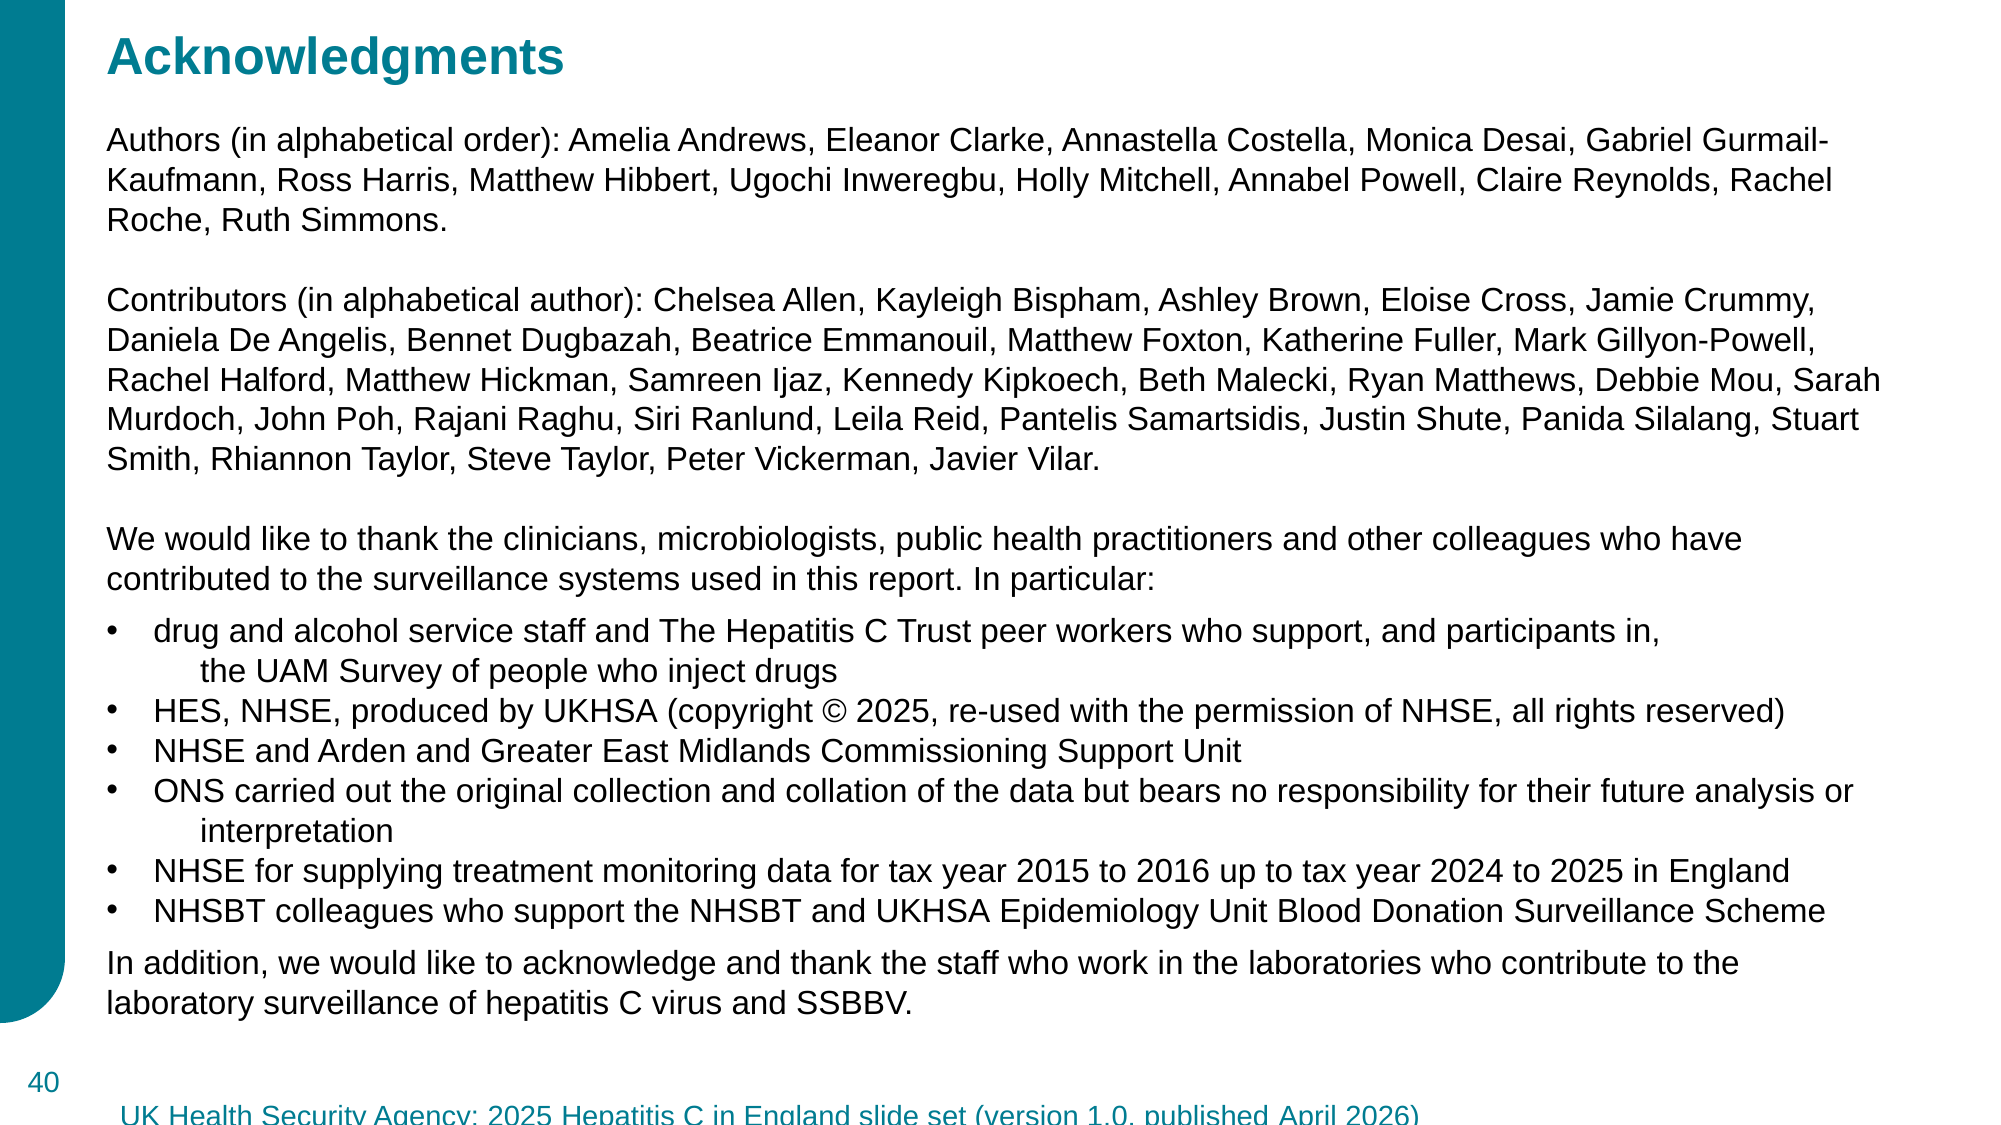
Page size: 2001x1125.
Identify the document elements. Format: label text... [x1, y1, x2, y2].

text_box [12, 1056, 81, 1115]
text_box Authors (in alphabetical order): Amelia Andrews, Eleanor Clarke, Annastella Costella, Monica Desai, Gabriel Gurmail-Kaufmann, Ross Harris, Matthew Hibbert, Ugochi Inweregbu, Holly Mitchell, Annabel Powell, Claire Reynolds, Rachel Roche, Ruth Simmons. Contributors (in alphabetical author): Chelsea Allen, Kayleigh Bispham, Ashley Brown, Eloise Cross, Jamie Crummy, Daniela De Angelis, Bennet Dugbazah, Beatrice Emmanouil, Matthew Foxton, Katherine Fuller, Mark Gillyon-Powell, Rachel Halford, Matthew Hickman, Samreen Ijaz, Kennedy Kipkoech, Beth Malecki, Ryan Matthews, Debbie Mou, Sarah Murdoch, John Poh, Rajani Raghu, Siri Ranlund, Leila Reid, Pantelis Samartsidis, Justin Shute, Panida Silalang, Stuart Smith, Rhiannon Taylor, Steve Taylor, Peter Vickerman, Javier Vilar. We would like to thank the clinicians, microbiologists, public health practitioners and other colleagues who have contributed to the surveillance systems used in this report. In particular: drug and alcohol service staff and The Hepatitis C Trust peer workers who support, and participants in, the UAM Survey of people who inject drugs HES, NHSE, produced by UKHSA (copyright © 2025, re-used with the permission of NHSE, all rights reserved) NHSE and Arden and Greater East Midlands Commissioning Support Unit ONS carried out the original collection and collation of the data but bears no responsibility for their future analysis or interpretation NHSE for supplying treatment monitoring data for tax year 2015 to 2016 up to tax year 2024 to 2025 in England NHSBT colleagues who support the NHSBT and UKHSA Epidemiology Unit Blood Donation Surveillance Scheme In addition, we would like to acknowledge and thank the staff who work in the laboratories who contribute to the laboratory surveillance of hepatitis C virus and SSBBV. [91, 110, 1909, 1040]
title Acknowledgments [91, 22, 774, 98]
text_box UK Health Security Agency: 2025 Hepatitis C in England slide set (version 1.0, published April 2026) [104, 1054, 1747, 1115]
